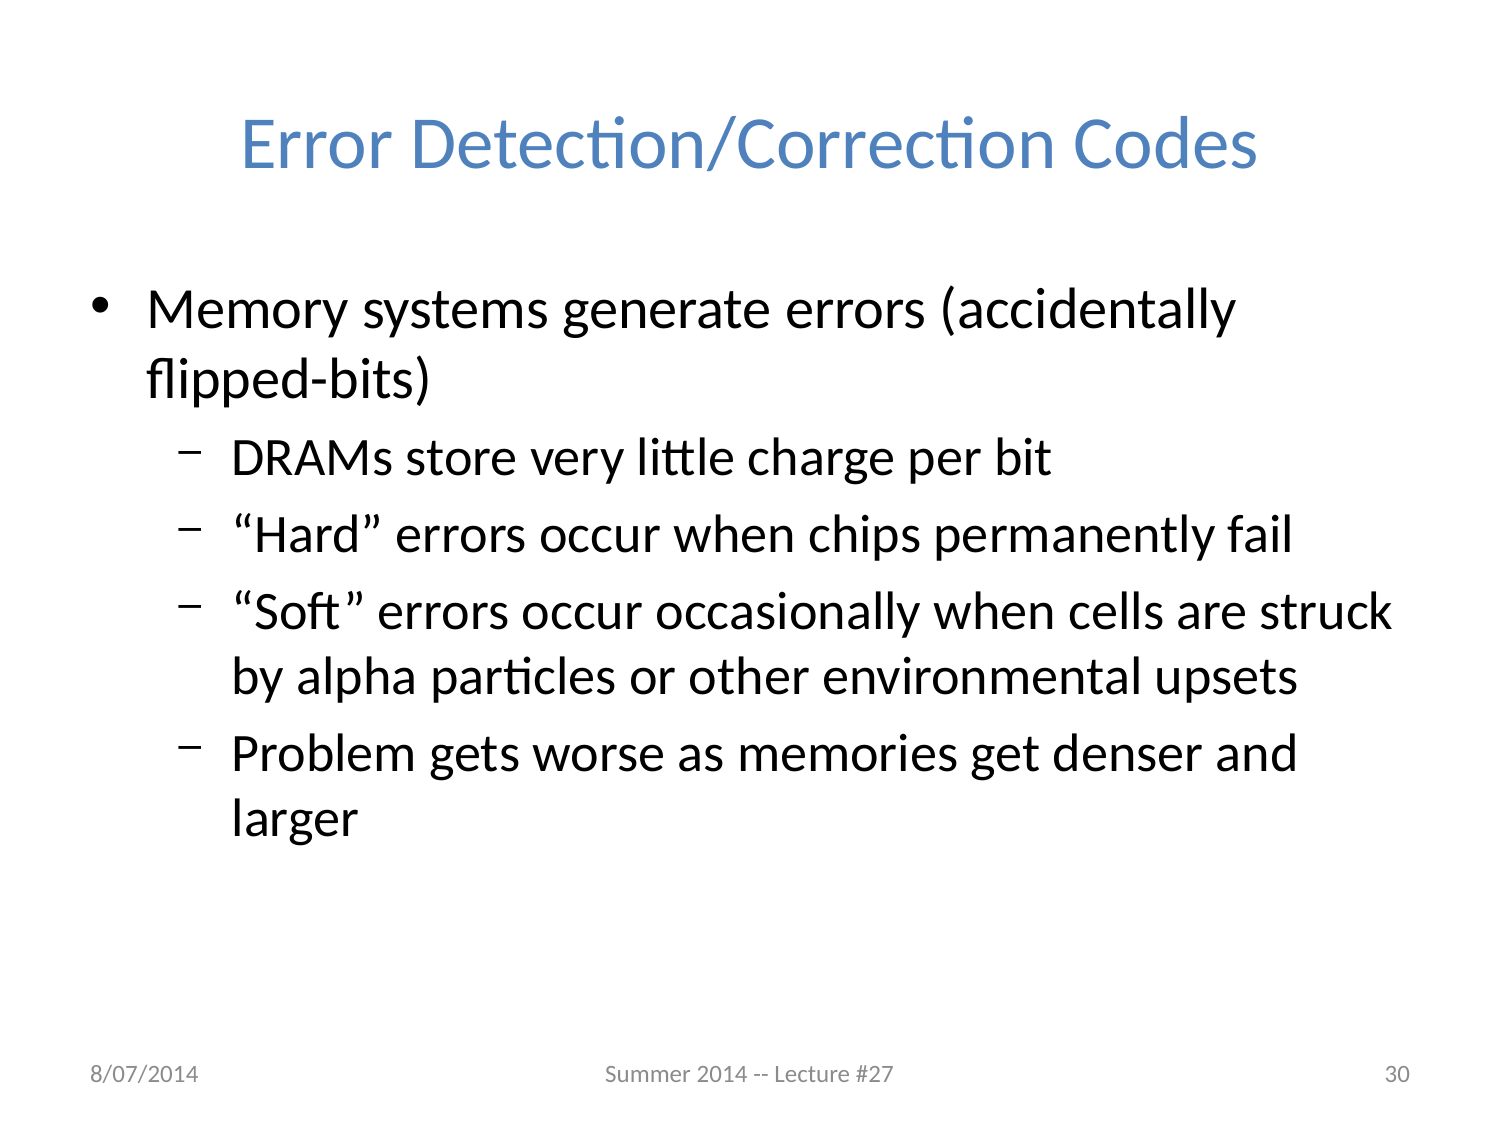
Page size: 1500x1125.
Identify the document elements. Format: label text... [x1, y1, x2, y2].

list Memory systems generate errors (accidentally flipped-bits) DRAMs store very little charge per bit “Hard” errors occur when chips permanently fail “Soft” errors occur occasionally when cells are struck by alpha particles or other environmental upsets Problem gets worse as memories get denser and larger [75, 262, 1425, 1073]
slide_number 8/07/2014 [75, 1042, 425, 1103]
footer Summer 2014 -- Lecture #27 [512, 1042, 988, 1103]
title Error Detection/Correction Codes [75, 45, 1425, 233]
slide_number <number> [1074, 1042, 1425, 1103]
